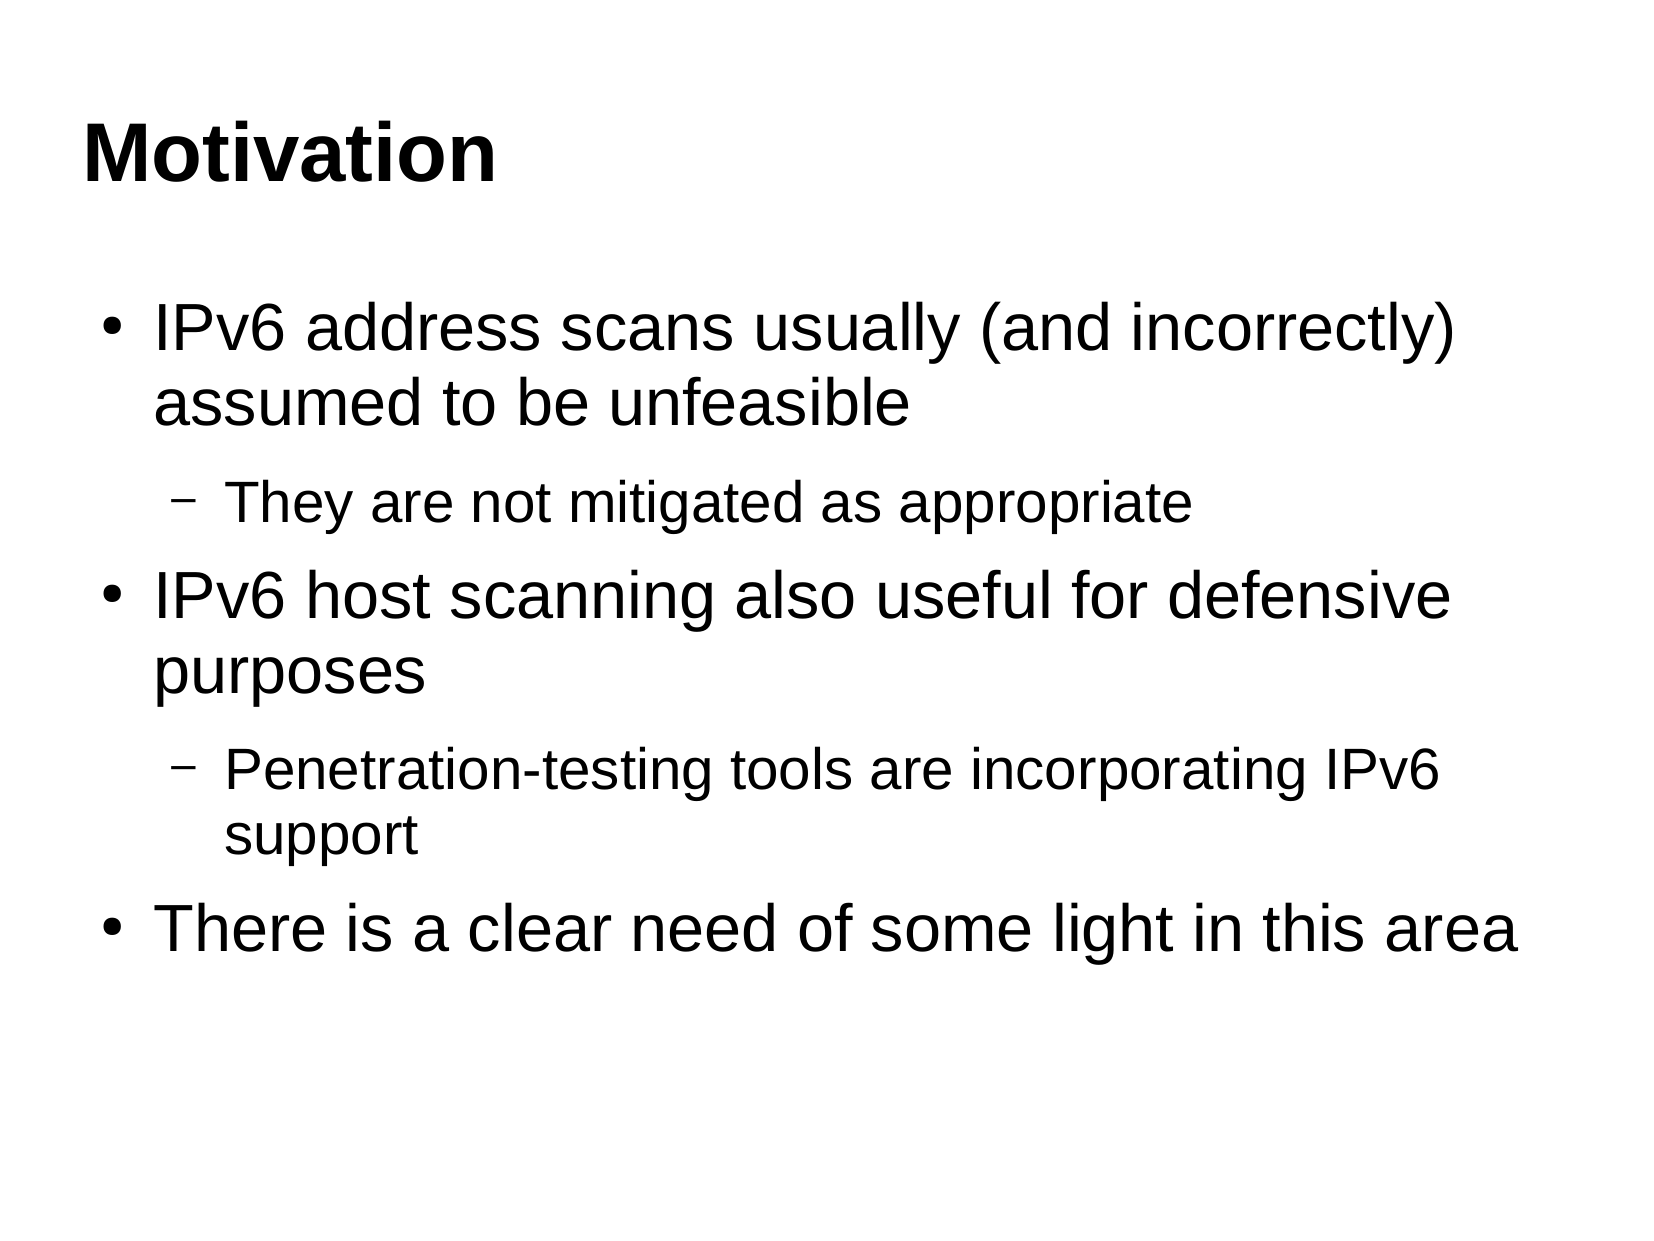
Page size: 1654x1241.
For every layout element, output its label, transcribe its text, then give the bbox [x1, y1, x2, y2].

title Motivation [82, 49, 1571, 257]
list IPv6 address scans usually (and incorrectly) assumed to be unfeasible They are not mitigated as appropriate IPv6 host scanning also useful for defensive purposes Penetration-testing tools are incorporating IPv6 support There is a clear need of some light in this area [82, 290, 1538, 1141]
